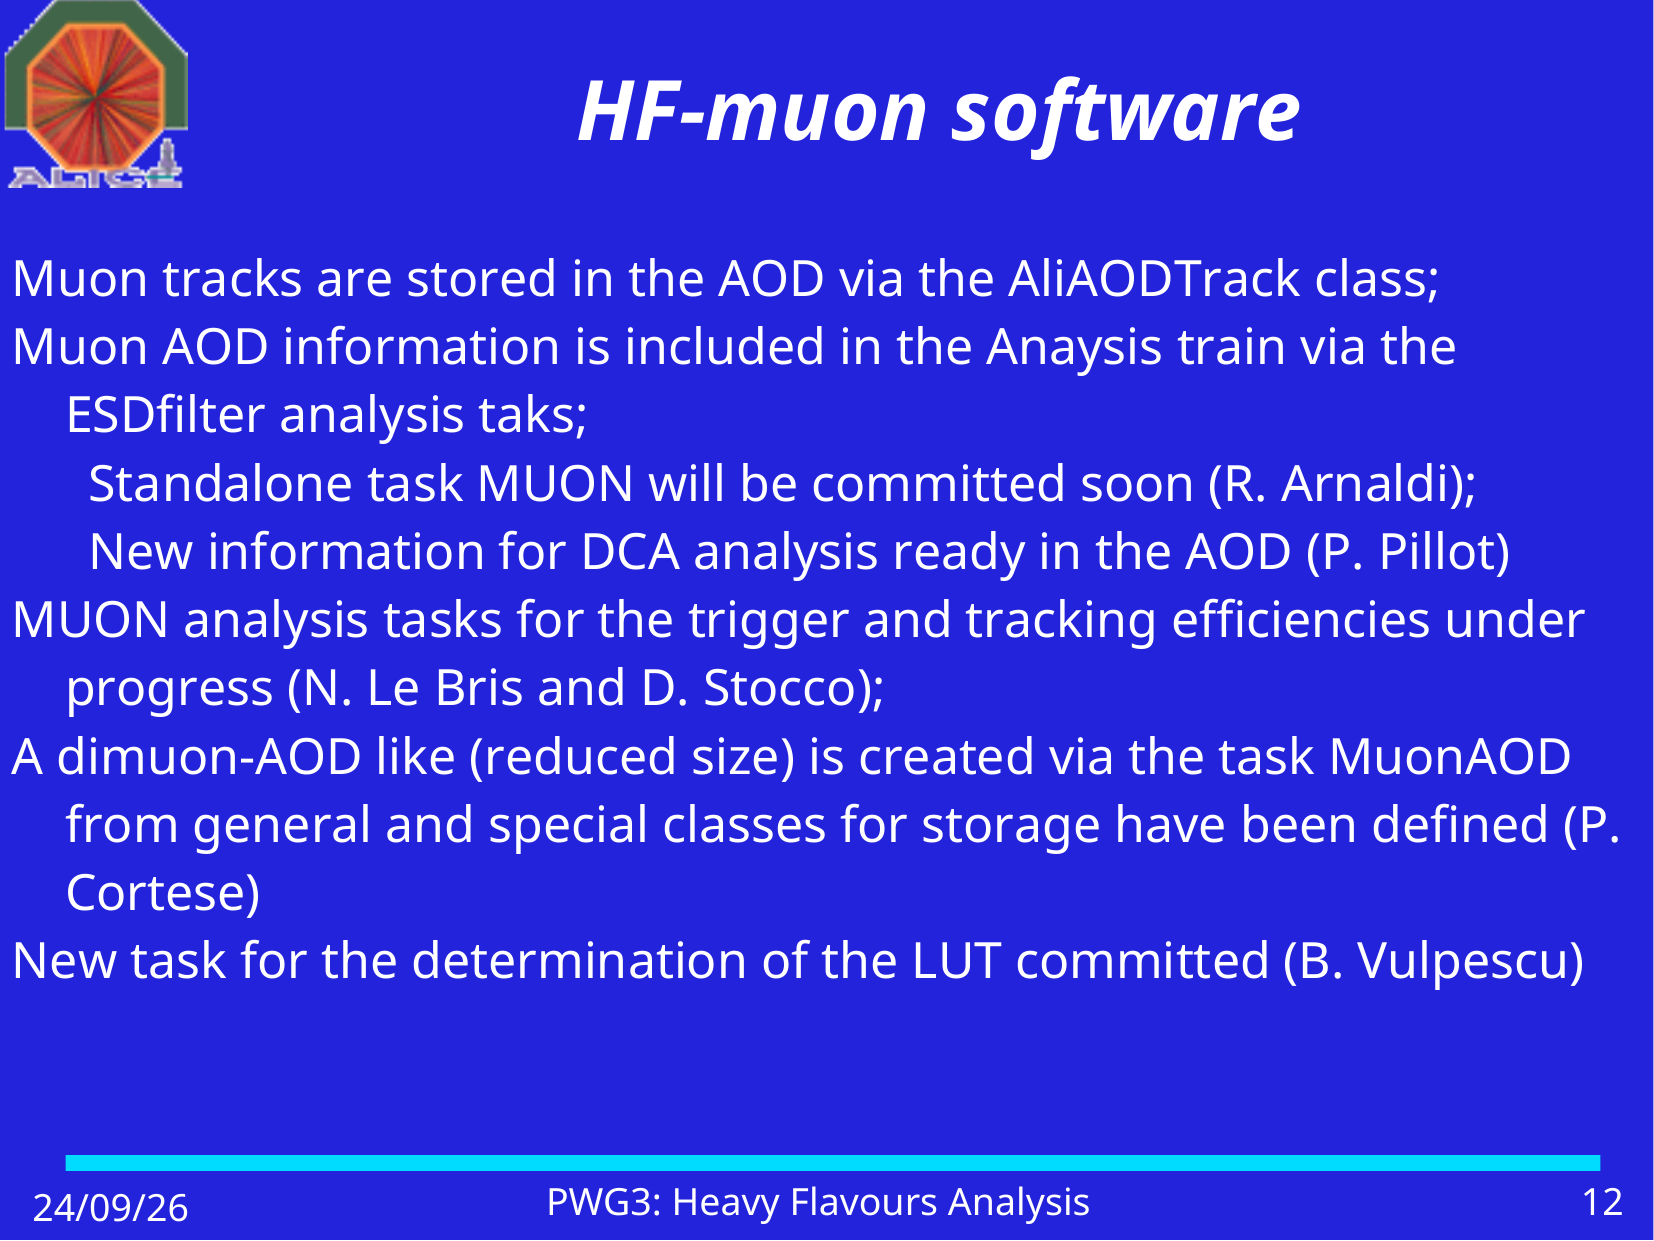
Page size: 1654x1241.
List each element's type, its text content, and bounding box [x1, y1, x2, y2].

title HF-muon software [225, 4, 1654, 213]
picture [4, 0, 188, 188]
list Muon tracks are stored in the AOD via the AliAODTrack class; Muon AOD information is included in the Anaysis train via the ESDfilter analysis taks; Standalone task MUON will be committed soon (R. Arnaldi); New information for DCA analysis ready in the AOD (P. Pillot) MUON analysis tasks for the trigger and tracking efficiencies under progress (N. Le Bris and D. Stocco); A dimuon-AOD like (reduced size) is created via the task MuonAOD from general and special classes for storage have been defined (P. Cortese) New task for the determination of the LUT committed (B. Vulpescu) [0, 242, 1648, 1091]
